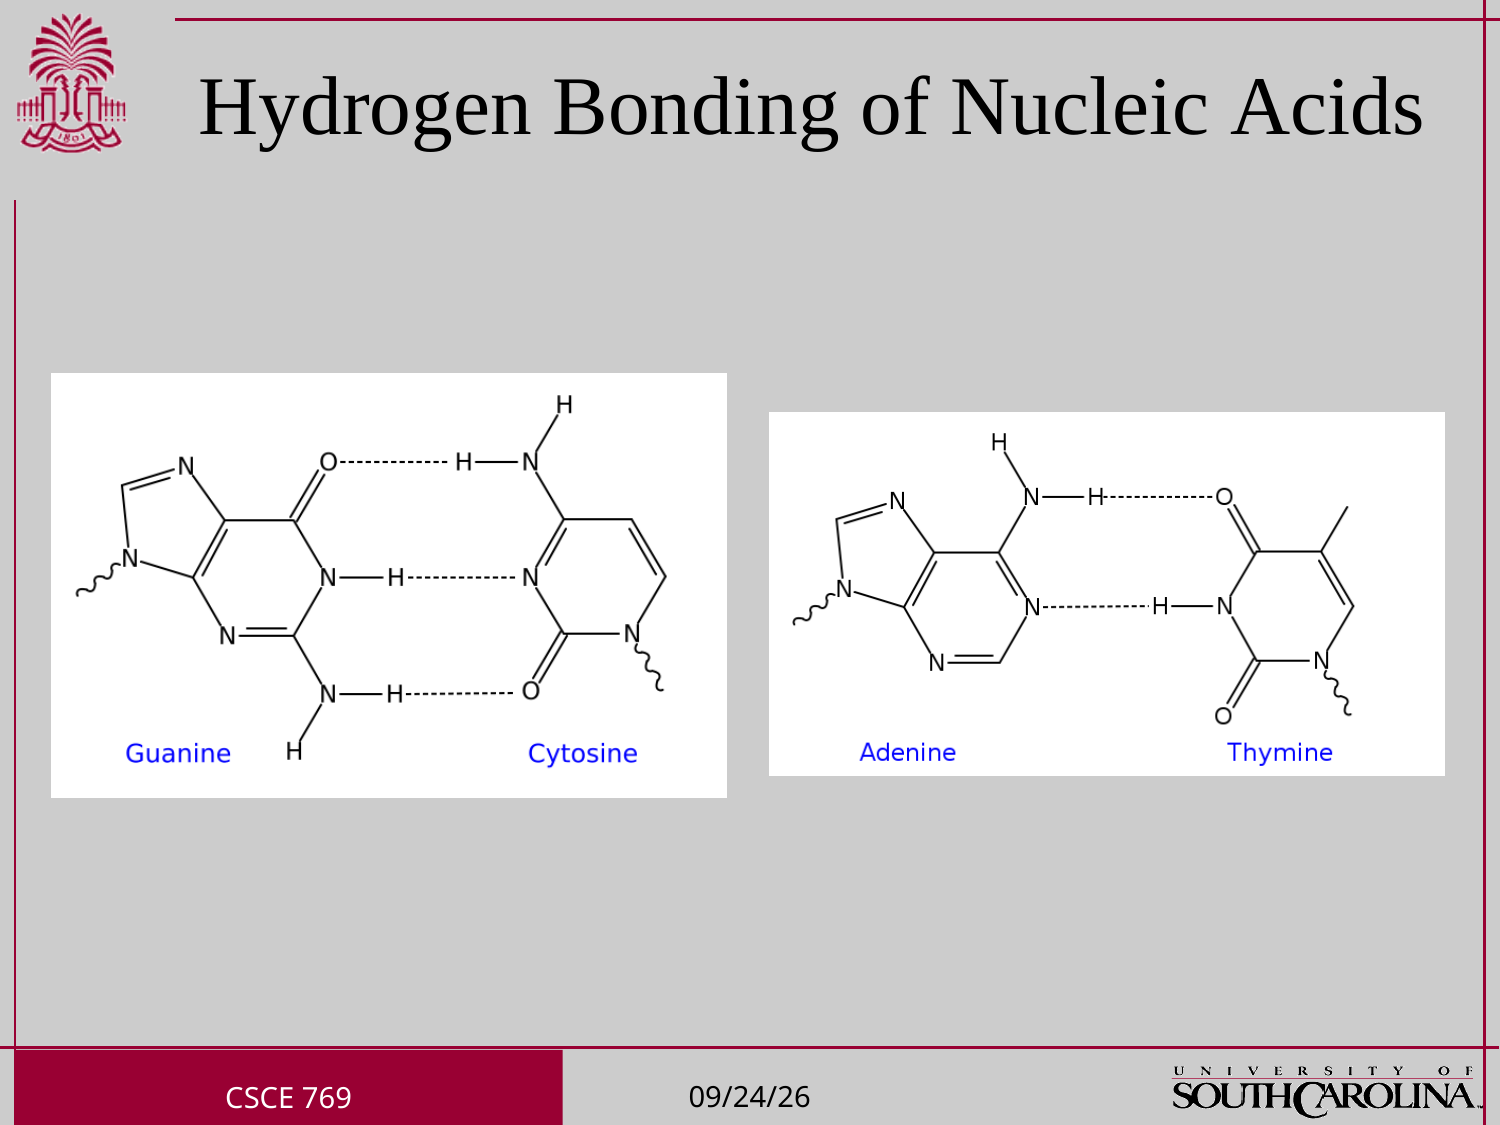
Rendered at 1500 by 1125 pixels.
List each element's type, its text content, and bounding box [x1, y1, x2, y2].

picture [1162, 1049, 1483, 1125]
picture [769, 412, 1445, 776]
picture [51, 373, 727, 799]
title Hydrogen Bonding of Nucleic Acids [174, 24, 1450, 188]
picture [12, 12, 131, 155]
